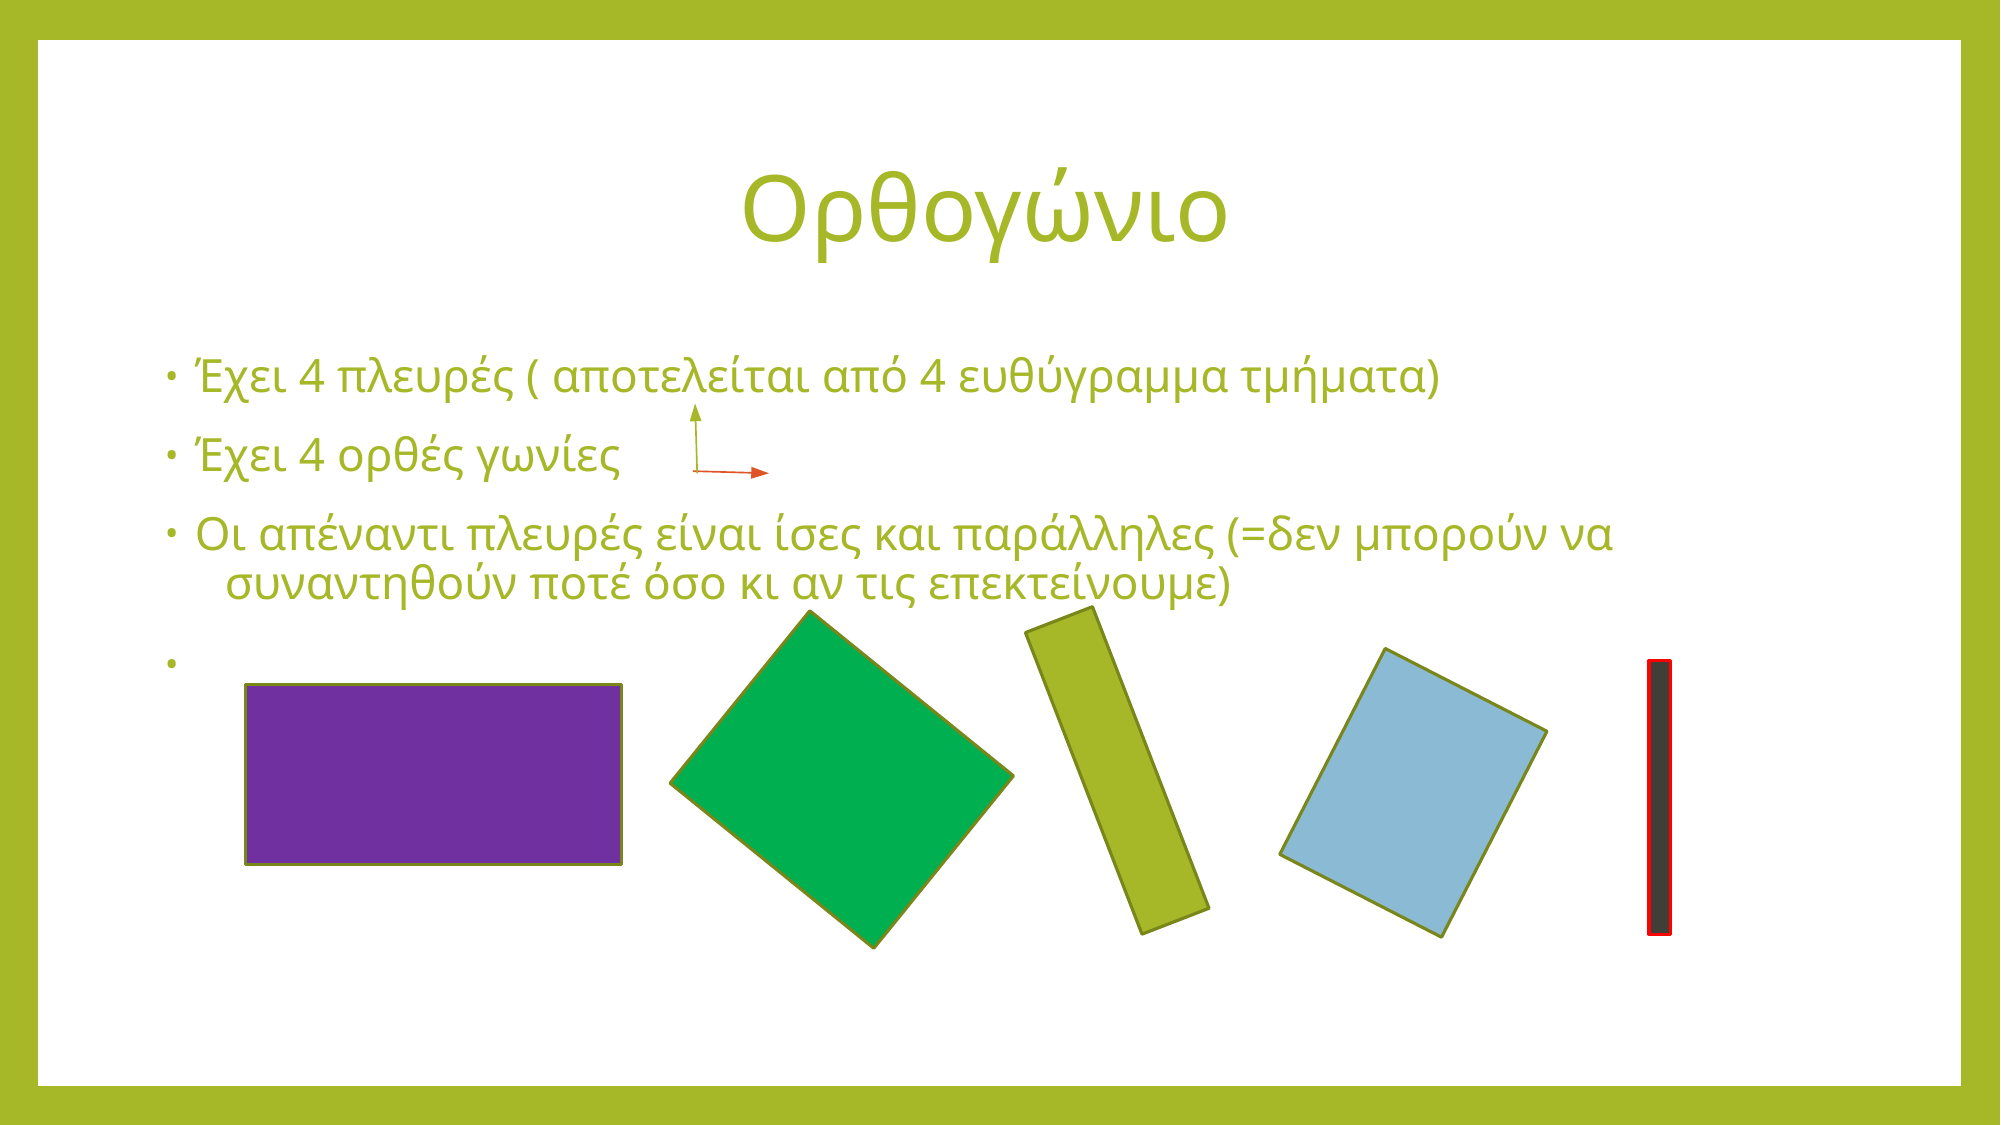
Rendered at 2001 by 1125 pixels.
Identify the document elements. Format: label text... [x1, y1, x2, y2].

title Ορθογώνιο [187, 99, 1808, 323]
text_box [1649, 660, 1670, 934]
text_box [1025, 606, 1210, 935]
text_box [670, 610, 1014, 949]
text_box [245, 684, 621, 864]
list Έχει 4 πλευρές ( αποτελείται από 4 ευθύγραμμα τμήματα) Έχει 4 ορθές γωνίες Οι απέναντι πλευρές είναι ίσες και παράλληλες (=δεν μπορούν να συναντηθούν ποτέ όσο κι αν τις επεκτείνουμε) [134, 345, 1755, 1009]
text_box [1279, 648, 1547, 938]
